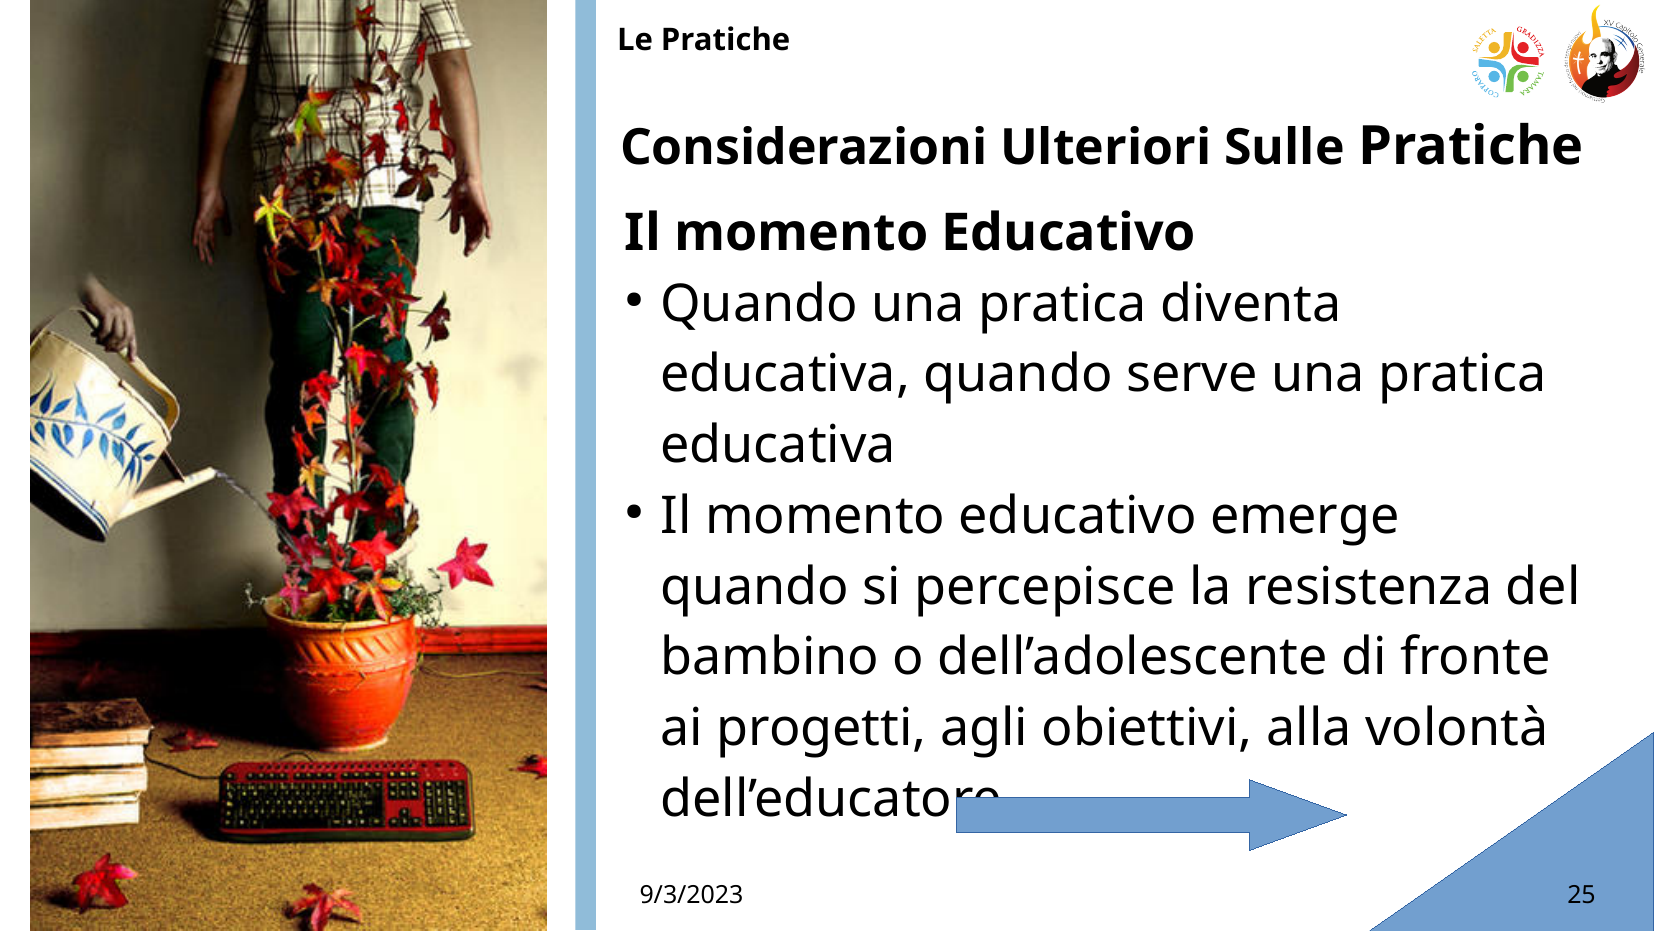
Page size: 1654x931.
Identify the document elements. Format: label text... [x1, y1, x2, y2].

picture [1563, 4, 1646, 103]
title Considerazioni Ulteriori Sulle Pratiche [620, 106, 1654, 178]
subtitle Il momento Educativo Quando una pratica diventa educativa, quando serve una pratica educativa Il momento educativo emerge quando si percepisce la resistenza del bambino o dell’adolescente di fronte ai progetti, agli obiettivi, alla volontà dell’educatore. [624, 194, 1602, 891]
text_box [956, 779, 1347, 851]
text_box Le Pratiche [602, 9, 1335, 63]
picture [30, 0, 547, 931]
